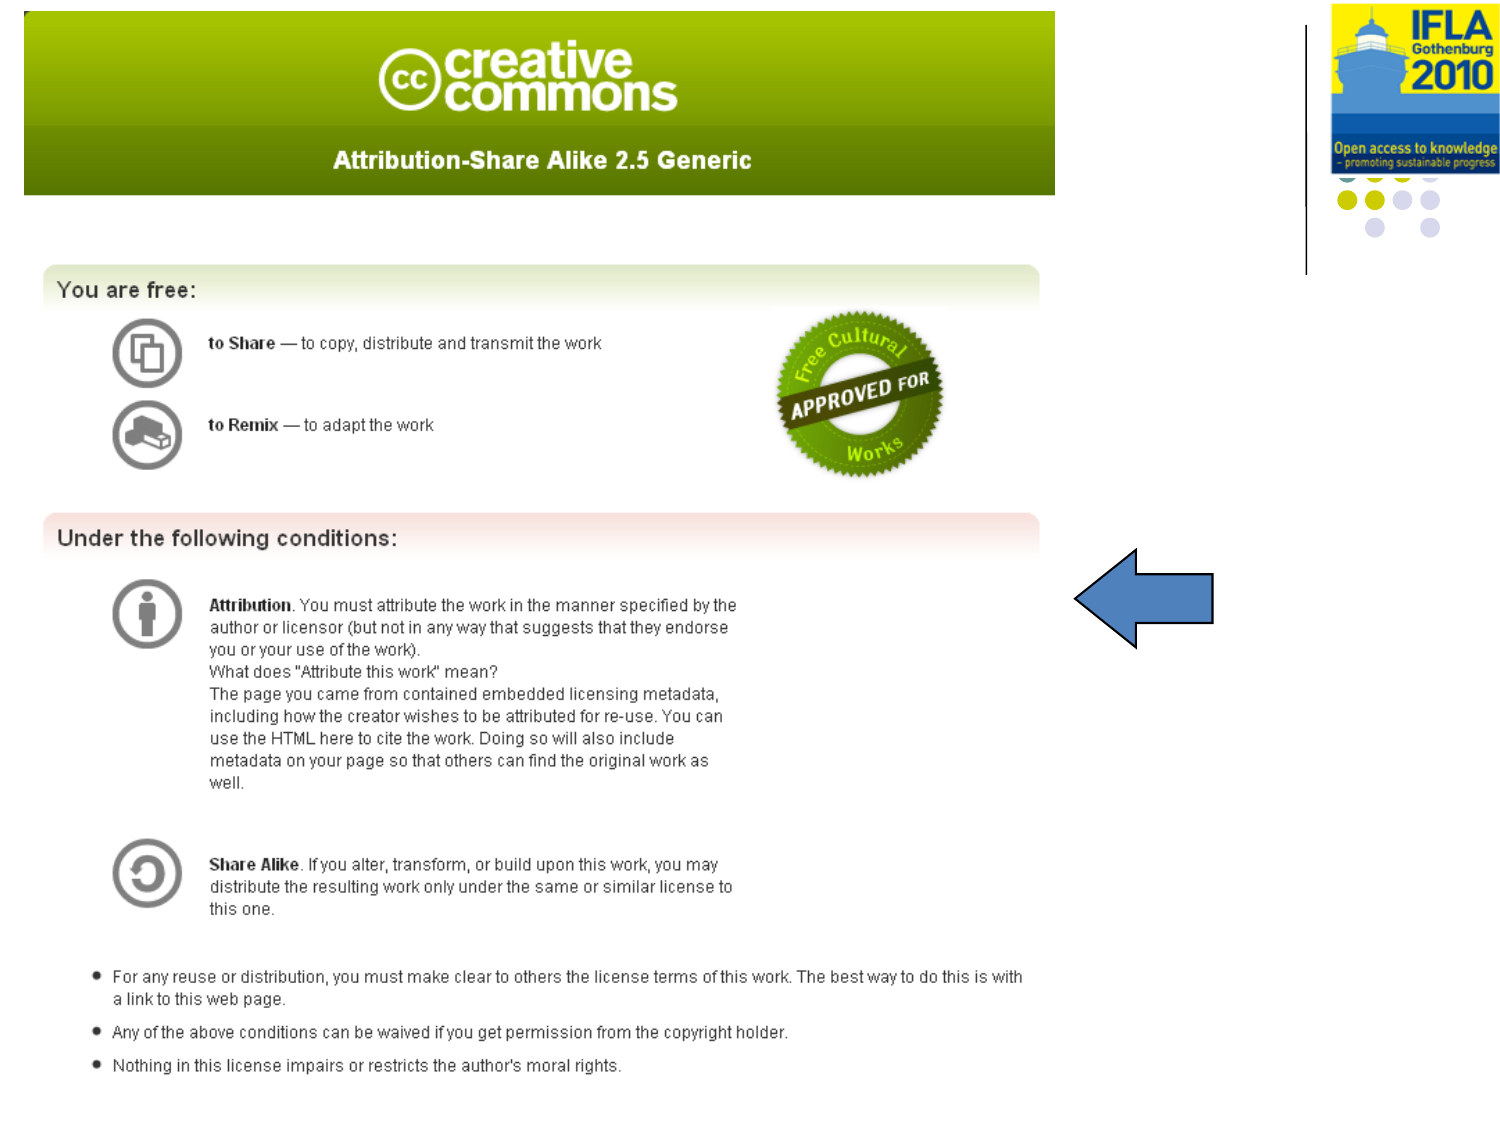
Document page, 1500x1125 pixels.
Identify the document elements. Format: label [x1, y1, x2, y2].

text_box [1074, 549, 1213, 648]
picture [24, 11, 1055, 1087]
